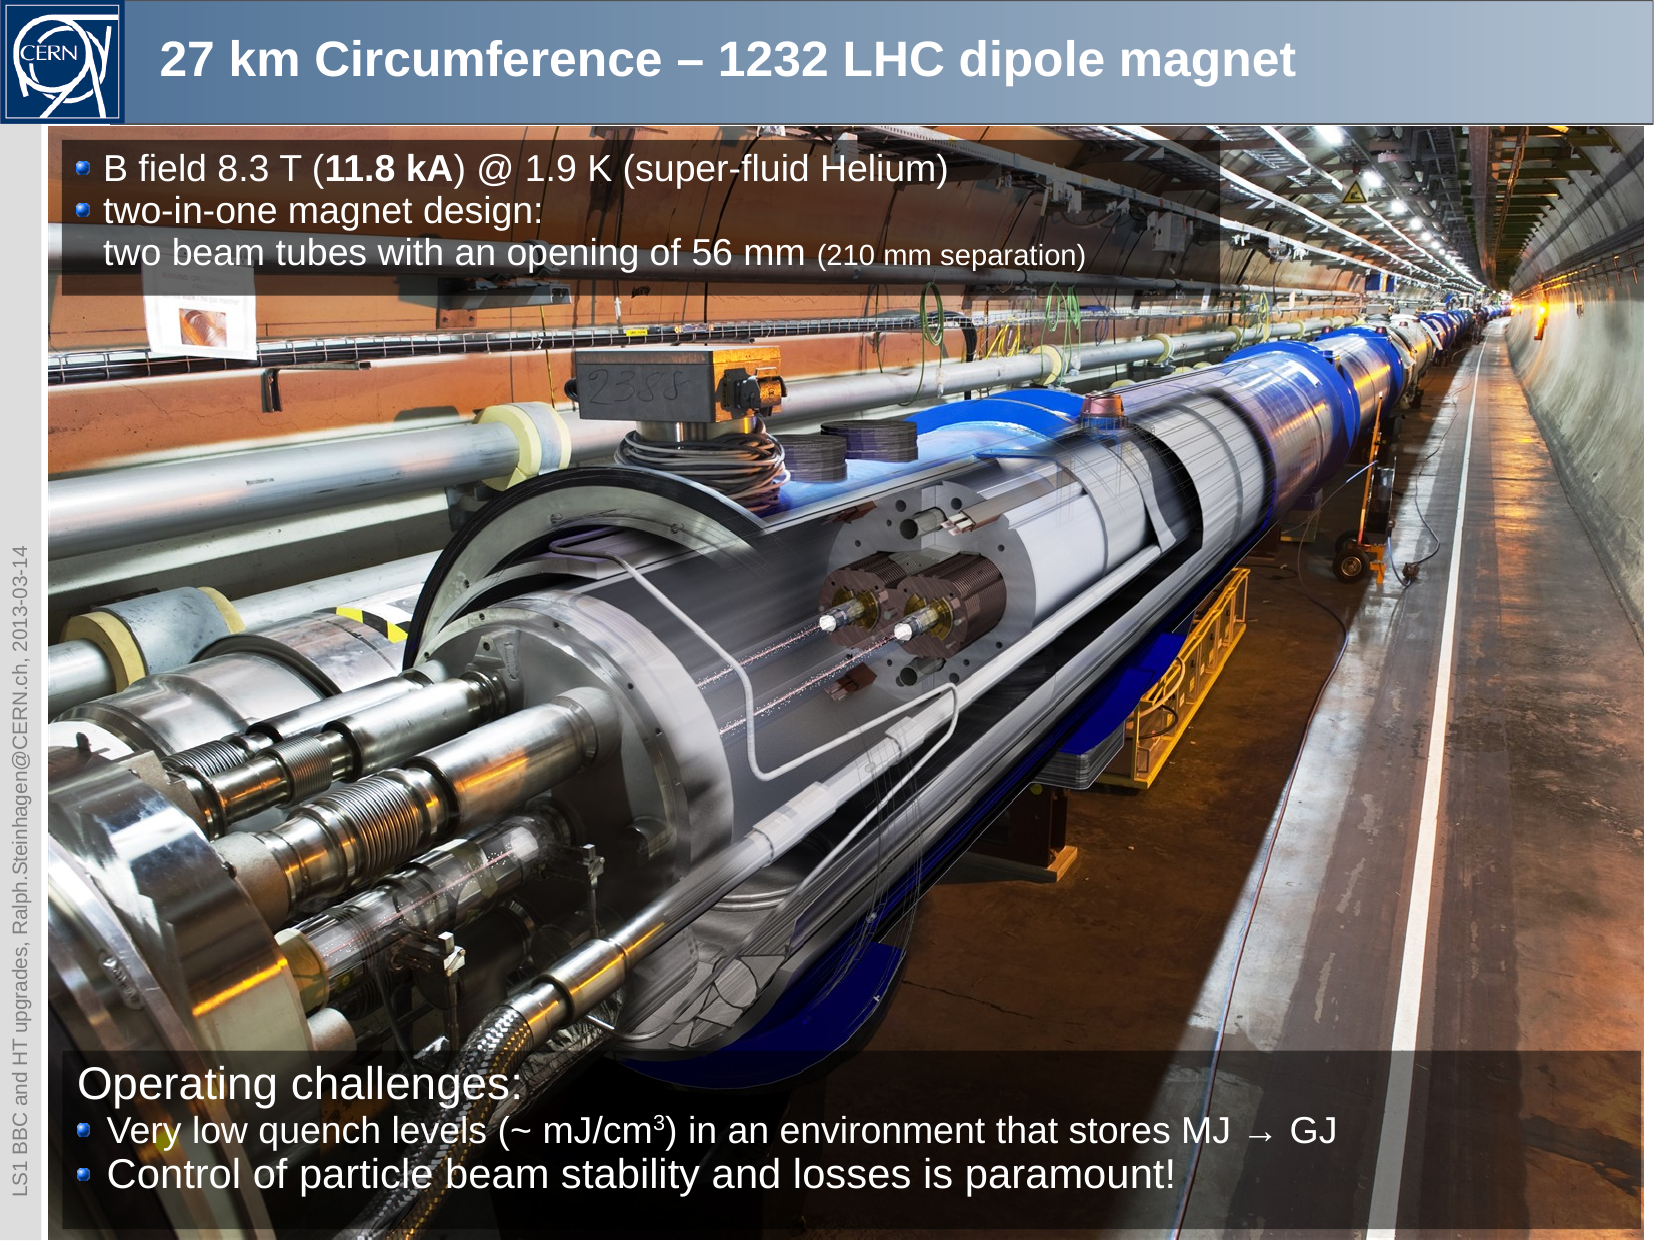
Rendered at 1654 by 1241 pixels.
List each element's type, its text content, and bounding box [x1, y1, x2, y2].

text_box Operating challenges: Very low quench levels (~ mJ/cm3) in an environment that stores MJ → GJ Control of particle beam stability and losses is paramount! [62, 1050, 1642, 1230]
title 27 km Circumference – 1232 LHC dipole magnet [144, 0, 1654, 152]
text_box B field 8.3 T (11.8 kA) @ 1.9 K (super-fluid Helium) two-in-one magnet design: two beam tubes with an opening of 56 mm (210 mm separation) [61, 139, 1221, 296]
picture [0, 0, 125, 124]
picture [48, 126, 1644, 1241]
text_box [976, 943, 1595, 1027]
